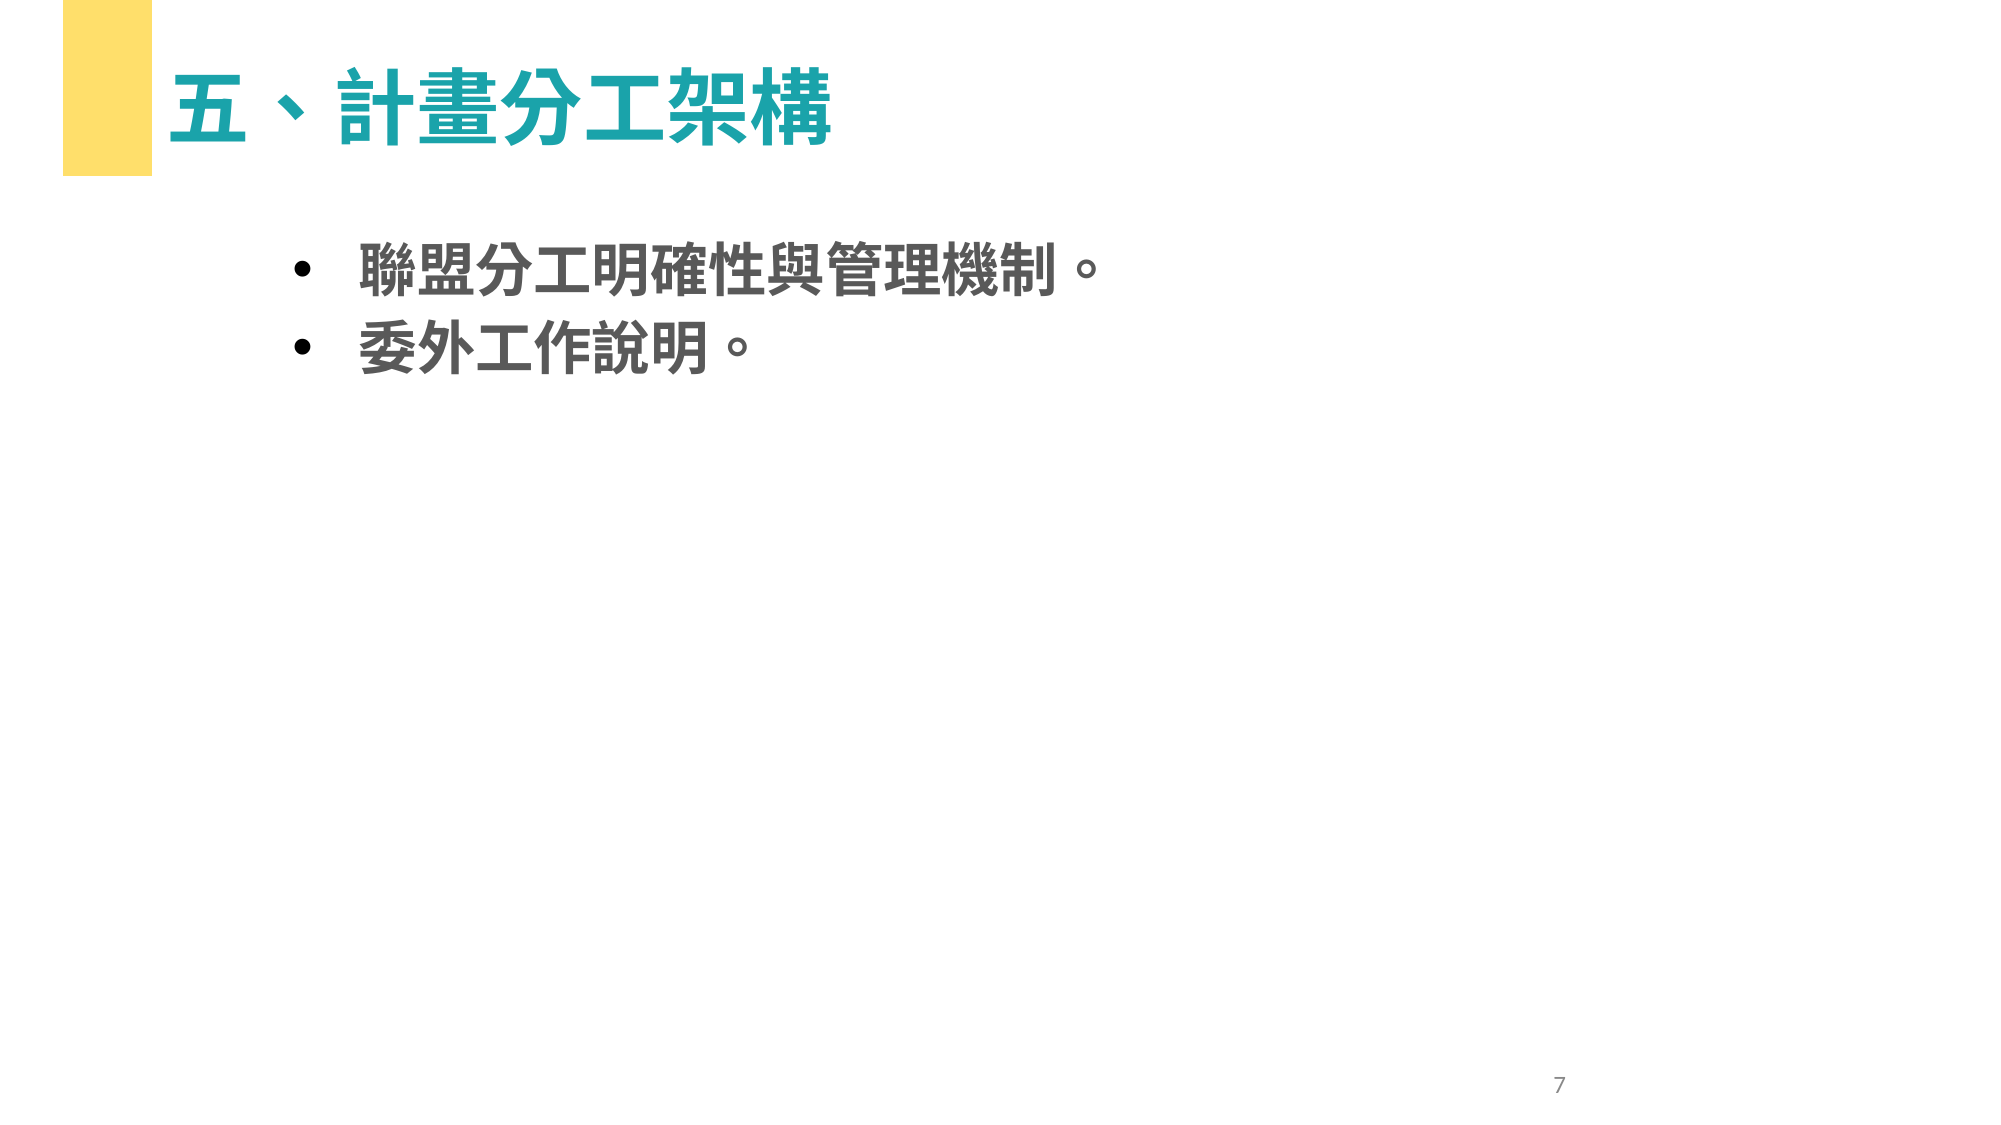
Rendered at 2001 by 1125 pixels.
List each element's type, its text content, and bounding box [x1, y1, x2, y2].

text_box [63, 0, 152, 176]
text_box 7 [1538, 1053, 1989, 1114]
text_box 聯盟分工明確性與管理機制。 委外工作說明。 [265, 226, 1265, 389]
text_box 五、計畫分工架構 [151, 48, 1377, 236]
